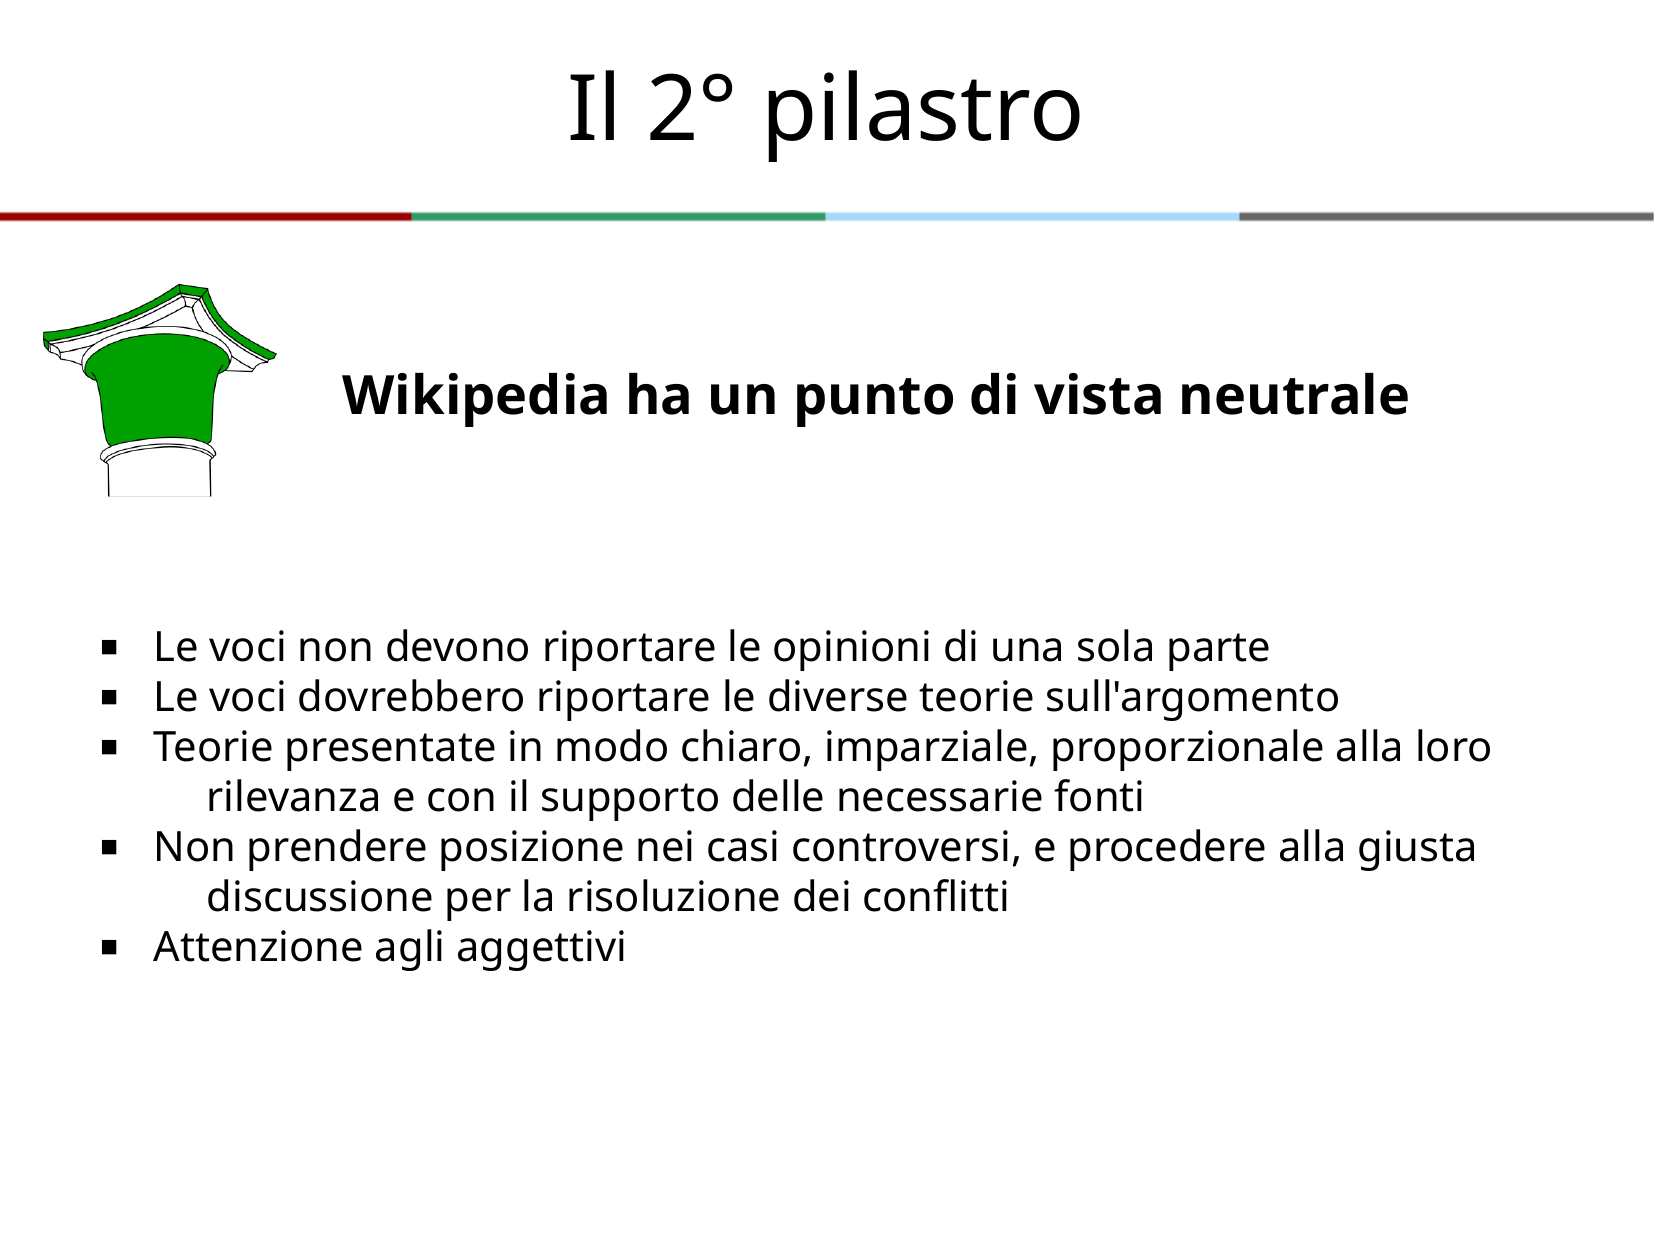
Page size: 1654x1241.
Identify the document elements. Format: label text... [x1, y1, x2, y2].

picture [0, 200, 1654, 235]
text_box Le voci non devono riportare le opinioni di una sola parte Le voci dovrebbero riportare le diverse teorie sull'argomento Teorie presentate in modo chiaro, imparziale, proporzionale alla loro rilevanza e con il supporto delle necessarie fonti Non prendere posizione nei casi controversi, e procedere alla giusta discussione per la risoluzione dei conflitti Attenzione agli aggettivi [64, 620, 1542, 1188]
picture [41, 283, 278, 498]
text_box Il 2° pilastro [82, 0, 1571, 200]
text_box Wikipedia ha un punto di vista neutrale [342, 360, 1607, 455]
